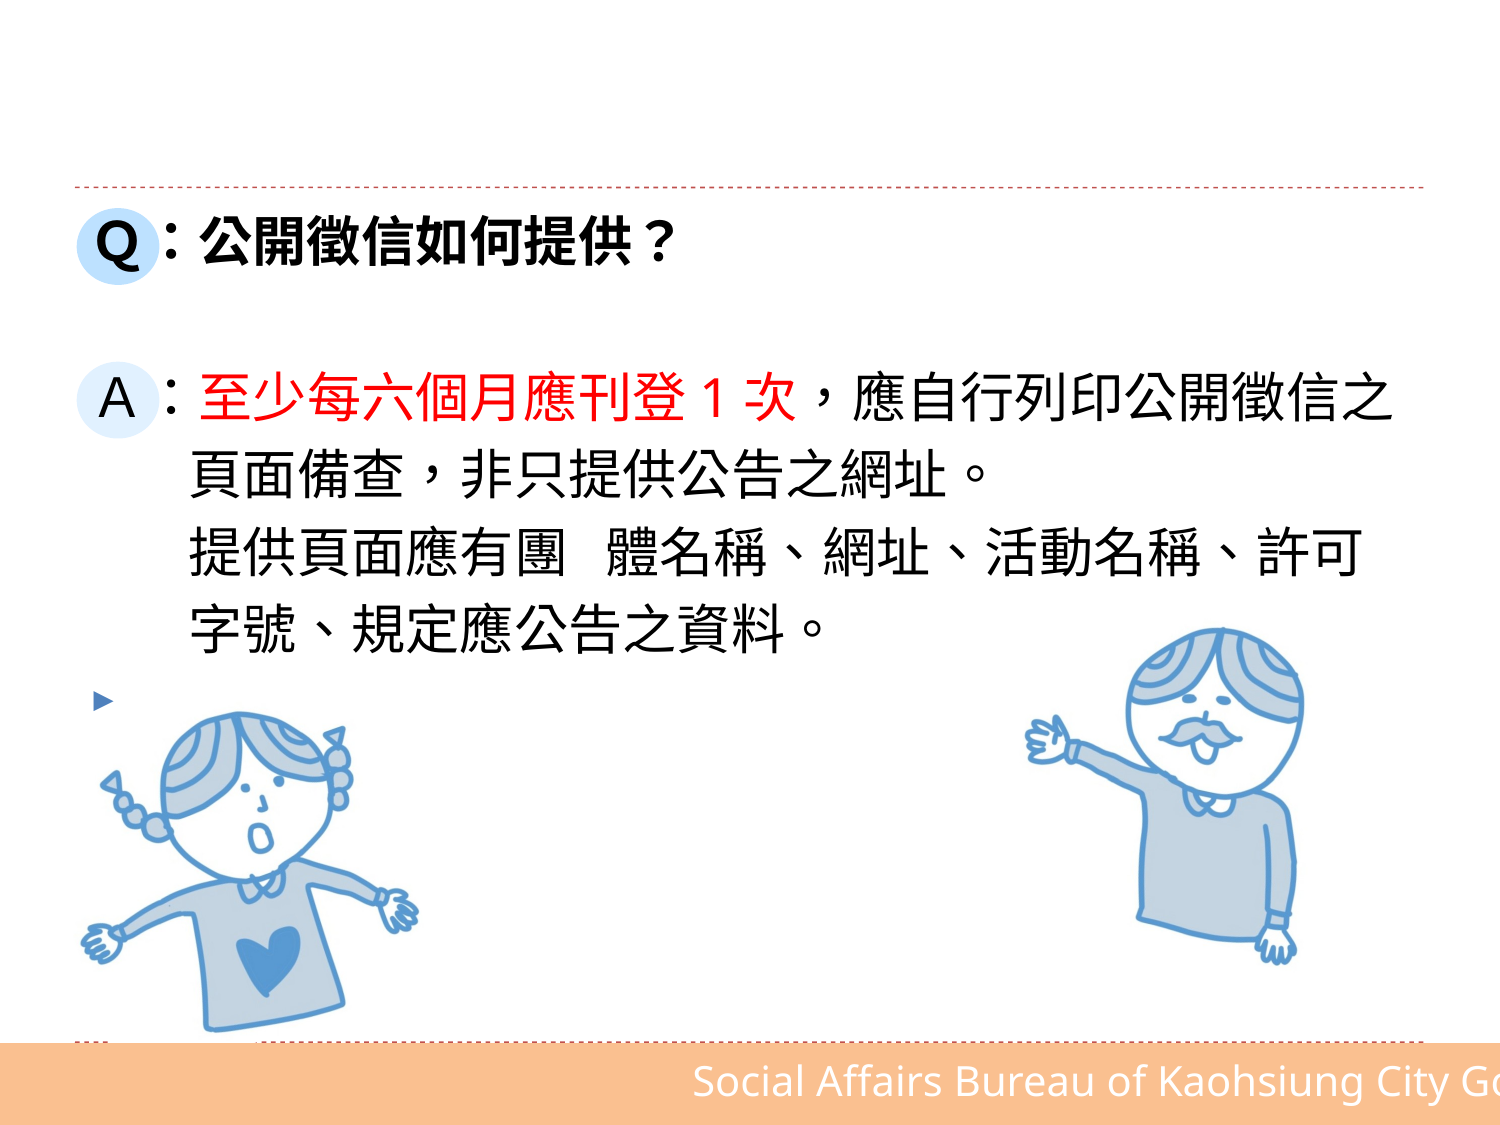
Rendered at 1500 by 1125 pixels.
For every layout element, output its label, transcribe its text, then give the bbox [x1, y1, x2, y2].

text_box Social Affairs Bureau of Kaohsiung City Government [0, 1043, 1500, 1125]
picture [17, 667, 443, 1043]
list Ｑ：公開徵信如何提供？ Ａ：至少每六個月應刊登1次，應自行列印公開徵信之 頁面備查，非只提供公告之網址。 提供頁面應有團 體名稱、網址、活動名稱、許可 字號、規定應公告之資料。 [75, 200, 1426, 1011]
picture [986, 586, 1366, 973]
